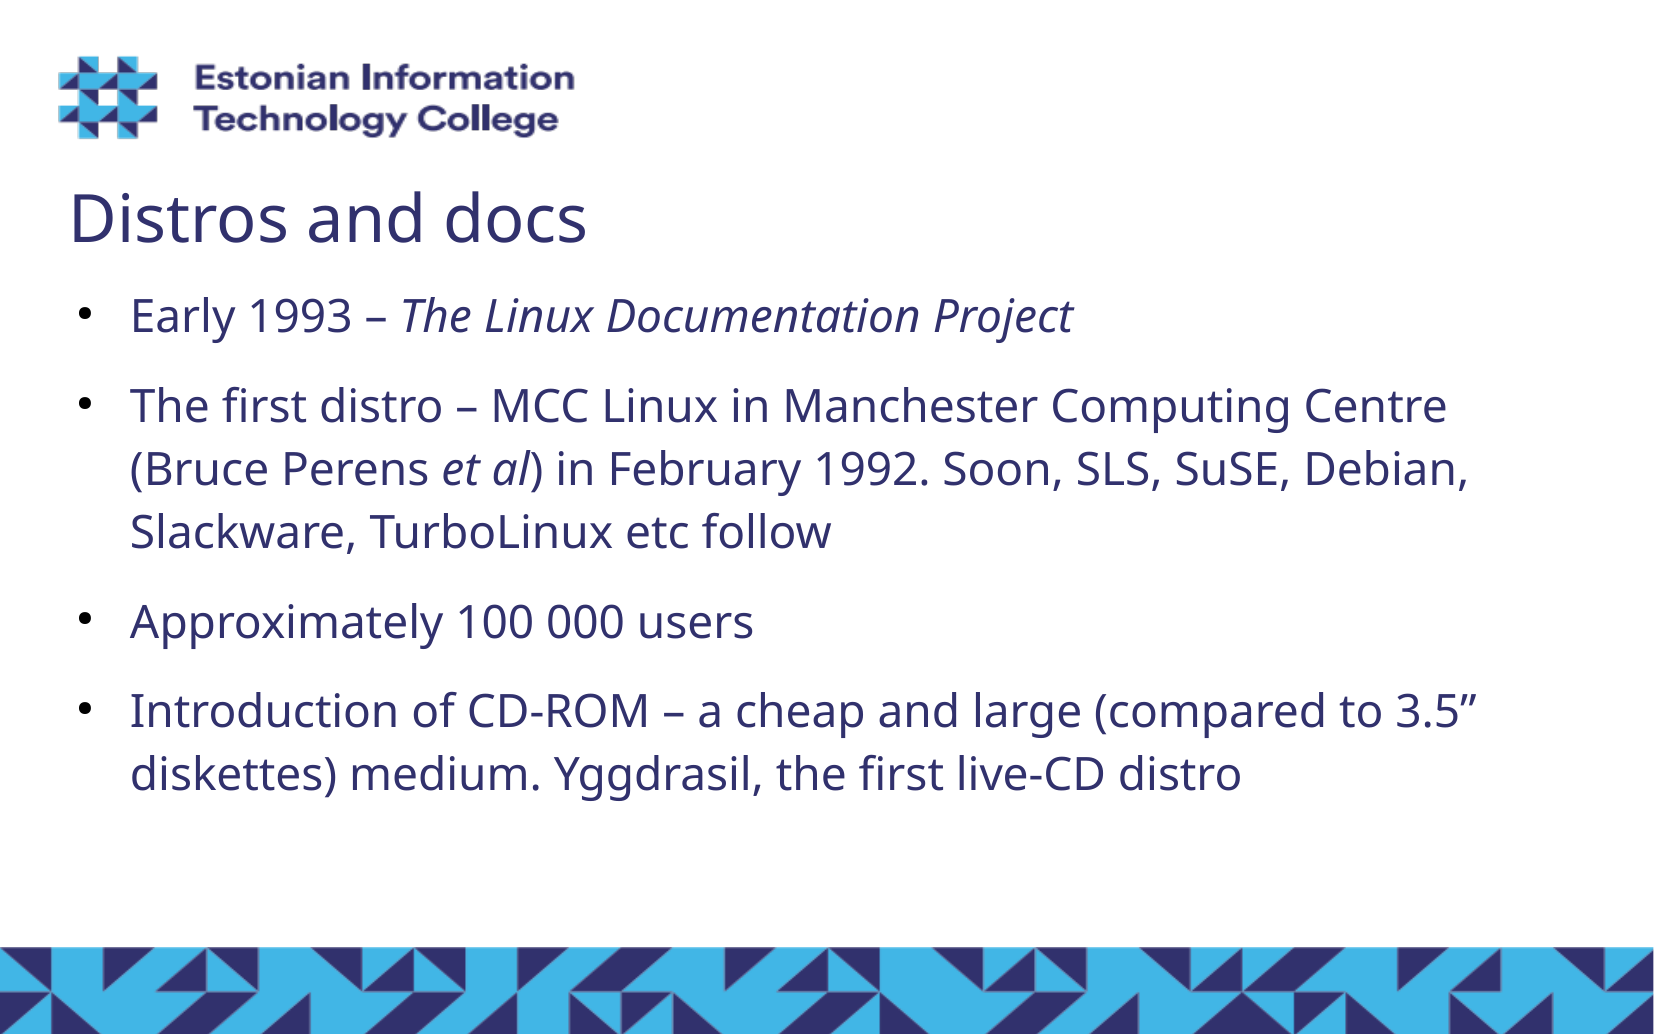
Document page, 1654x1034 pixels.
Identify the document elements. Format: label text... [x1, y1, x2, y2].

title Distros and docs [68, 147, 1536, 283]
list Early 1993 – The Linux Documentation Project The first distro – MCC Linux in Manchester Computing Centre (Bruce Perens et al) in February 1992. Soon, SLS, SuSE, Debian, Slackware, TurboLinux etc follow Approximately 100 000 users Introduction of CD-ROM – a cheap and large (compared to 3.5” diskettes) medium. Yggdrasil, the first live-CD distro [59, 283, 1595, 936]
